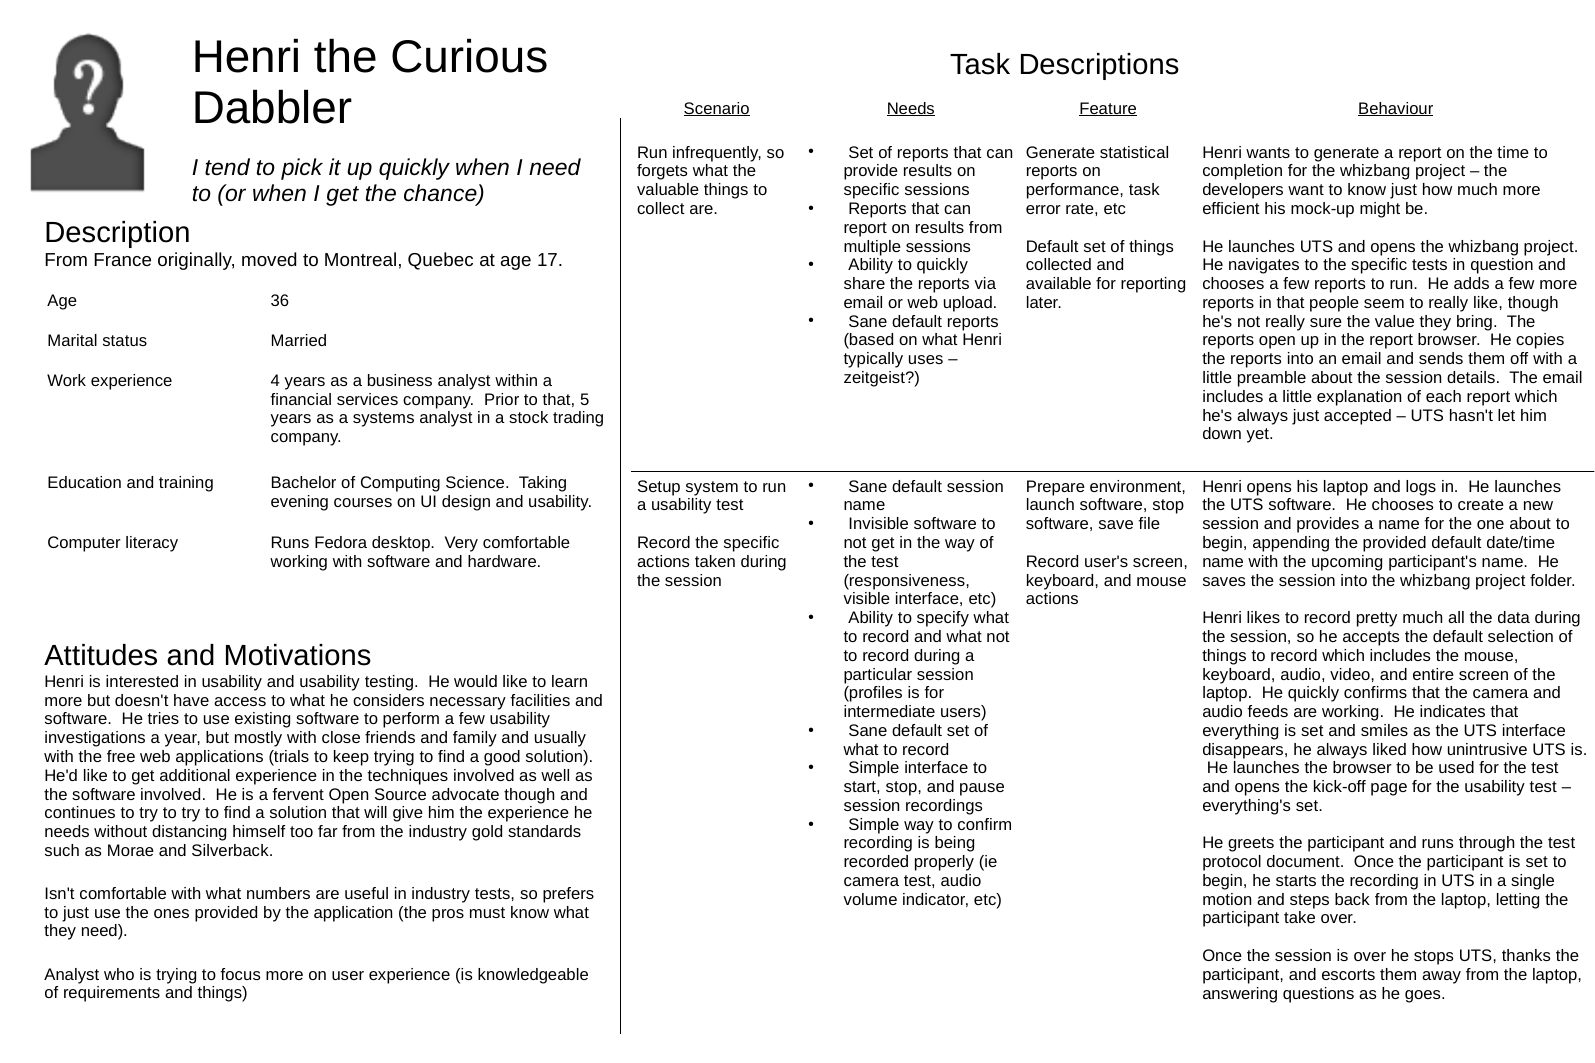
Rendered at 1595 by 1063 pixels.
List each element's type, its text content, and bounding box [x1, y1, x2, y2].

table_cell Runs Fedora desktop. Very comfortable working with software and hardware. [257, 527, 620, 588]
table_cell Henri wants to generate a report on the time to completion for the whizbang project – the developers want to know just how much more efficient his mock-up might be. He launches UTS and opens the whizbang project. He navigates to the specific tests in question and chooses a few reports to run. He adds a few more reports in that people seem to really like, though he's not really sure the value they bring. The reports open up in the report browser. He copies the reports into an email and sends them off with a little preamble about the session details. The email includes a little explanation of each report which he's always just accepted – UTS hasn't let him down yet. [1196, 137, 1595, 471]
table_cell Bachelor of Computing Science. Taking evening courses on UI design and usability. [257, 467, 620, 526]
table_cell Married [257, 324, 620, 363]
text_box Task Descriptions [935, 40, 1195, 89]
text_box I tend to pick it up quickly when I need to (or when I get the chance) [177, 147, 620, 208]
table_header Age [34, 284, 256, 323]
table_header Needs [802, 93, 1020, 137]
table_cell Setup system to run a usability test Record the specific actions taken during the session [631, 472, 802, 1063]
table_header 36 [621, 284, 626, 323]
table_header Behaviour [1196, 93, 1595, 137]
table_cell Prepare environment, launch software, stop software, save file Record user's screen, keyboard, and mouse actions [1020, 472, 1196, 1063]
table_header Feature [1020, 93, 1196, 137]
text_box Henri the Curious Dabbler [177, 23, 709, 141]
table_cell Education and training [34, 467, 256, 526]
table_cell Sane default session name Invisible software to not get in the way of the test (responsiveness, visible interface, etc) Ability to specify what to record and what not to record during a particular session (profiles is for intermediate users) Sane default set of what to record Simple interface to start, stop, and pause session recordings Simple way to confirm recording is being recorded properly (ie camera test, audio volume indicator, etc) [802, 472, 1020, 1063]
table_cell Henri opens his laptop and logs in. He launches the UTS software. He chooses to create a new session and provides a name for the one about to begin, appending the provided default date/time name with the upcoming participant's name. He saves the session into the whizbang project folder. Henri likes to record pretty much all the data during the session, so he accepts the default selection of things to record which includes the mouse, keyboard, audio, video, and entire screen of the laptop. He quickly confirms that the camera and audio feeds are working. He indicates that everything is set and smiles as the UTS interface disappears, he always liked how unintrusive UTS is. He launches the browser to be used for the test and opens the kick-off page for the usability test – everything's set. He greets the participant and runs through the test protocol document. Once the participant is set to begin, he starts the recording in UTS in a single motion and steps back from the laptop, letting the participant take over. Once the session is over he stops UTS, thanks the participant, and escorts them away from the laptop, answering questions as he goes. [1196, 472, 1595, 1063]
table_cell Married [621, 324, 626, 363]
table_cell 4 years as a business analyst within a financial services company. Prior to that, 5 years as a systems analyst in a stock trading company. [257, 364, 620, 466]
text_box Description From France originally, moved to Montreal, Quebec at age 17. [29, 208, 620, 591]
table_cell Work experience [34, 364, 256, 466]
table_cell Generate statistical reports on performance, task error rate, etc Default set of things collected and available for reporting later. [1020, 137, 1196, 471]
table_cell Marital status [34, 324, 256, 363]
table_cell Run infrequently, so forgets what the valuable things to collect are. [631, 137, 802, 471]
table_header 36 [257, 284, 620, 323]
picture [29, 29, 147, 197]
table_header Scenario [631, 93, 802, 137]
table_cell Set of reports that can provide results on specific sessions Reports that can report on results from multiple sessions Ability to quickly share the reports via email or web upload. Sane default reports (based on what Henri typically uses – zeitgeist?) [802, 137, 1020, 471]
text_box Attitudes and Motivations Henri is interested in usability and usability testing. He would like to learn more but doesn't have access to what he considers necessary facilities and software. He tries to use existing software to perform a few usability investigations a year, but mostly with close friends and family and usually with the free web applications (trials to keep trying to find a good solution). He'd like to get additional experience in the techniques involved as well as the software involved. He is a fervent Open Source advocate though and continues to try to try to find a solution that will give him the experience he needs without distancing himself too far from the industry gold standards such as Morae and Silverback. Isn't comfortable with what numbers are useful in industry tests, so prefers to just use the ones provided by the application (the pros must know what they need). Analyst who is trying to focus more on user experience (is knowledgeable of requirements and things) [29, 631, 620, 1010]
table_cell Computer literacy [34, 527, 256, 588]
